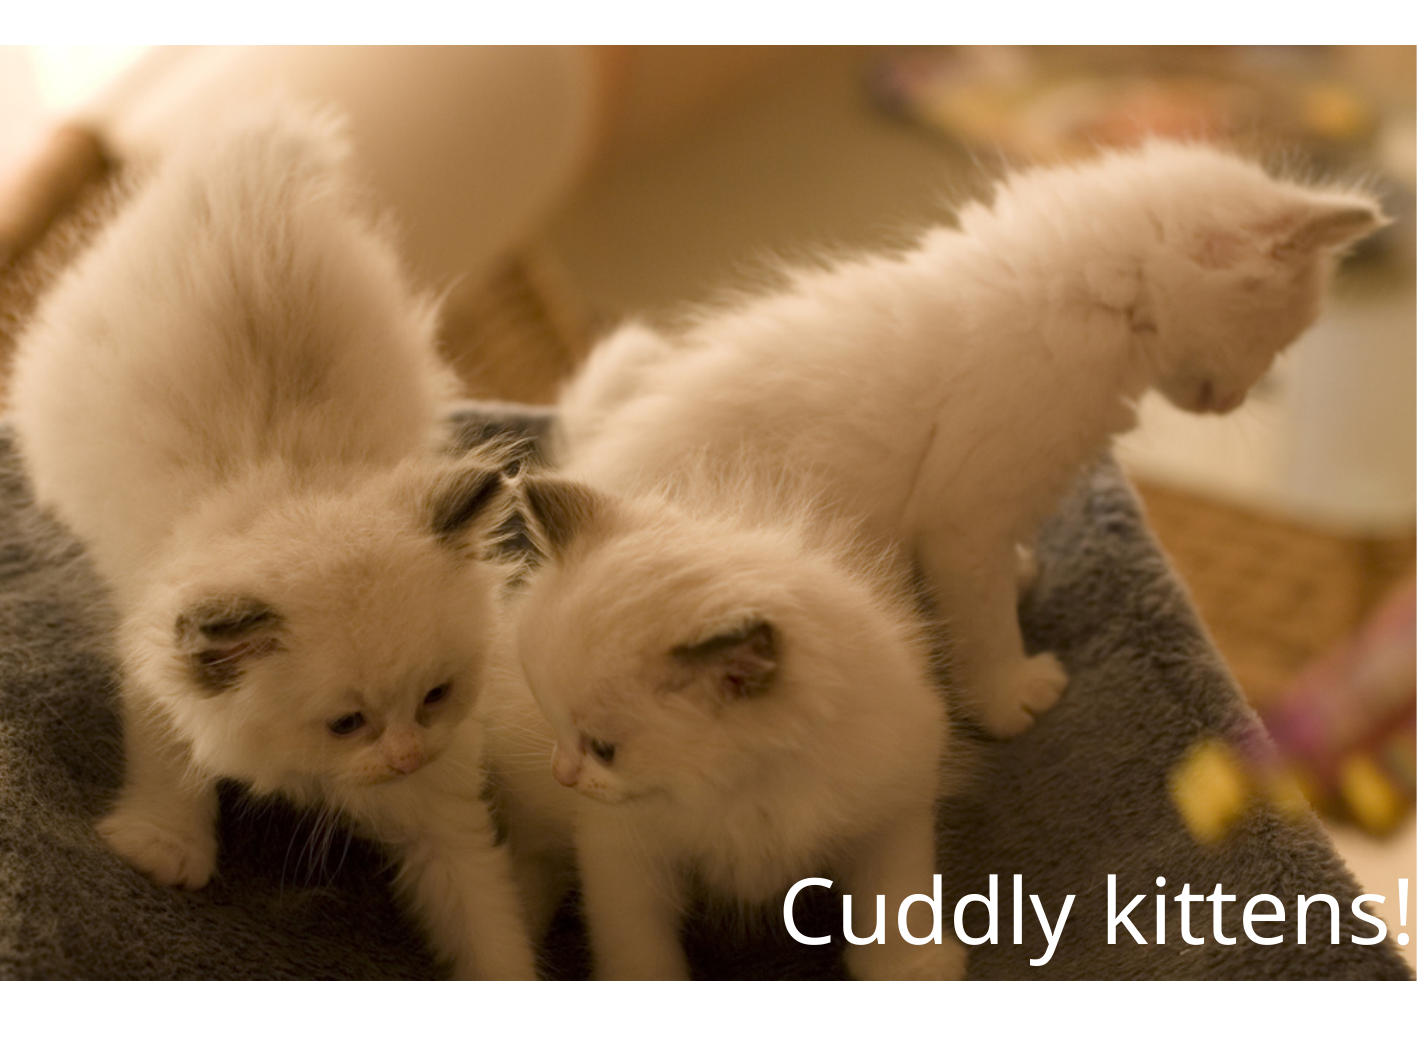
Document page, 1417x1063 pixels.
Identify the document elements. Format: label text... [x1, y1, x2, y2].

text_box Cuddly kittens! [760, 844, 1417, 973]
picture [0, 45, 1417, 981]
